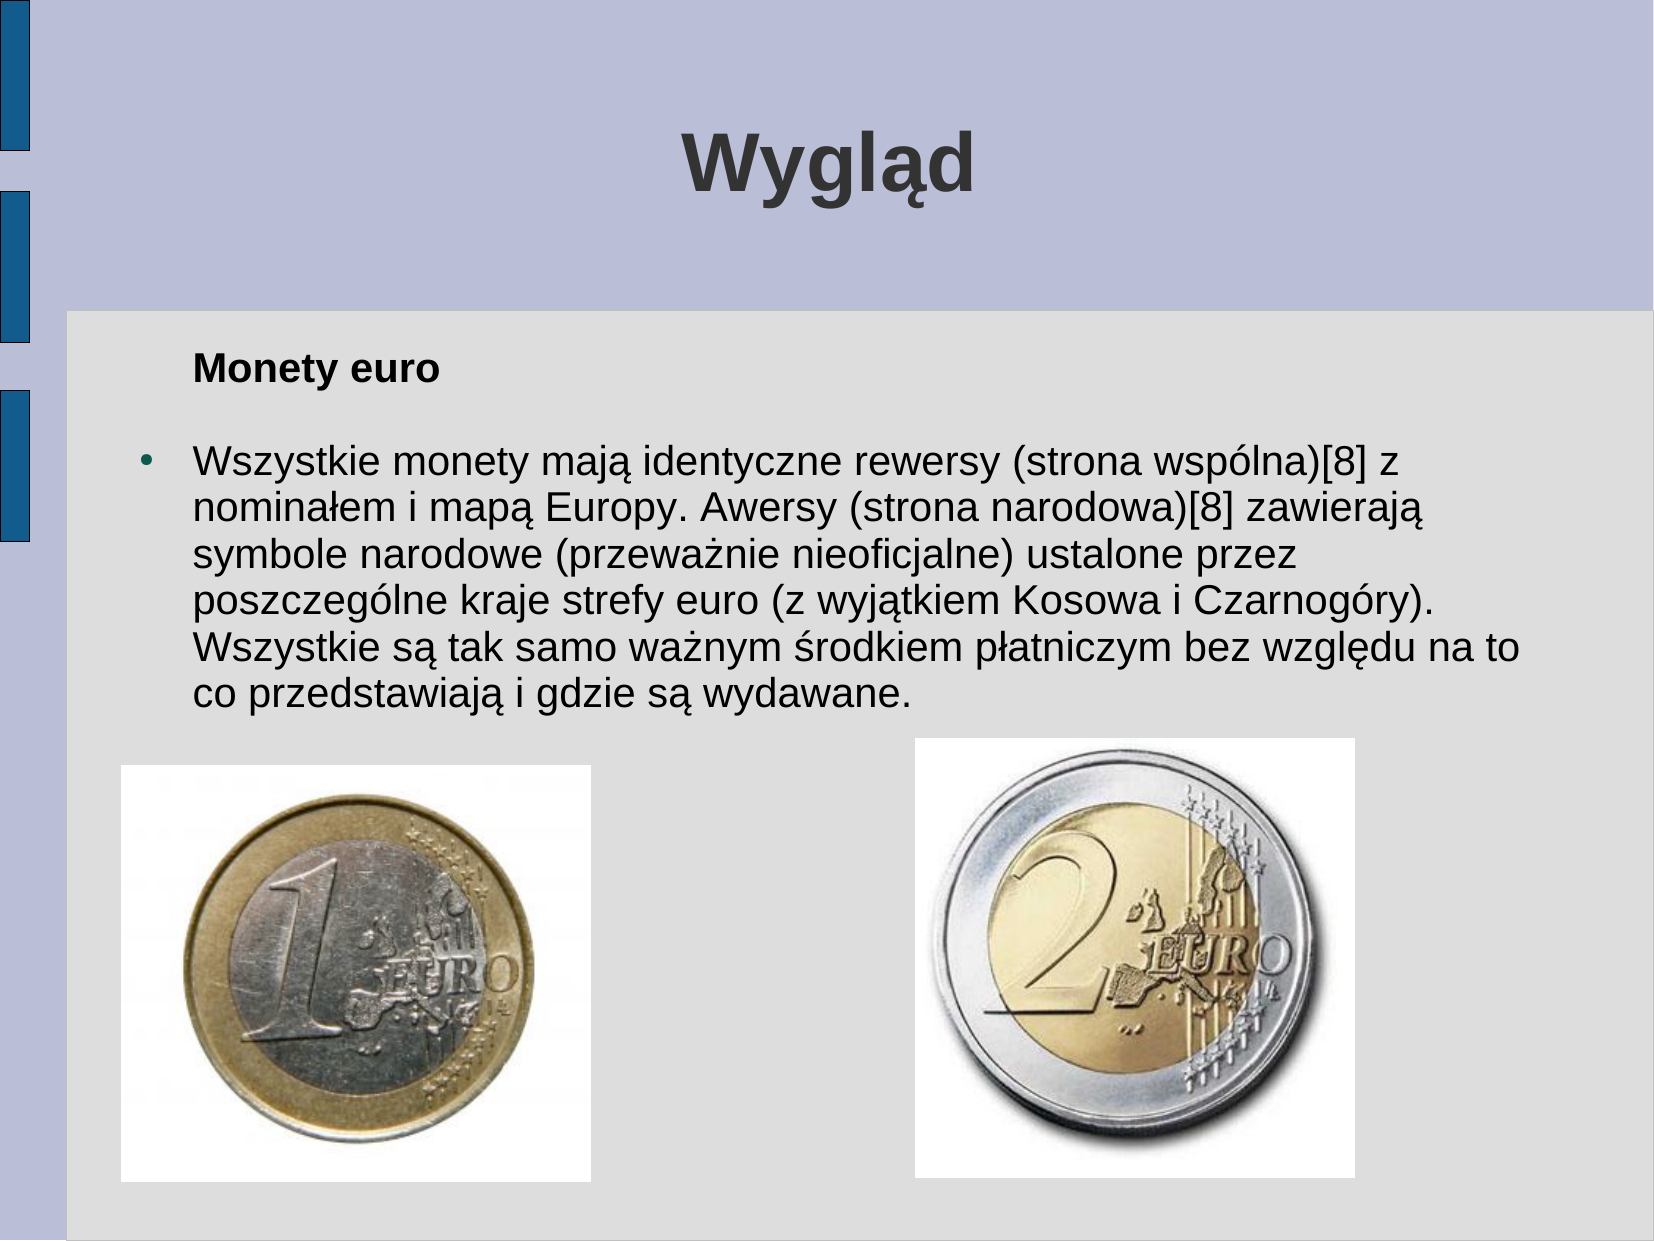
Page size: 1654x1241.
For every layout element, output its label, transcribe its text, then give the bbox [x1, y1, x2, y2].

picture [121, 765, 591, 1182]
title Wygląd [123, 58, 1536, 266]
list Monety euro Wszystkie monety mają identyczne rewersy (strona wspólna)[8] z nominałem i mapą Europy. Awersy (strona narodowa)[8] zawierają symbole narodowe (przeważnie nieoficjalne) ustalone przez poszczególne kraje strefy euro (z wyjątkiem Kosowa i Czarnogóry). Wszystkie są tak samo ważnym środkiem płatniczym bez względu na to co przedstawiają i gdzie są wydawane. [121, 344, 1534, 1127]
picture [915, 738, 1355, 1178]
